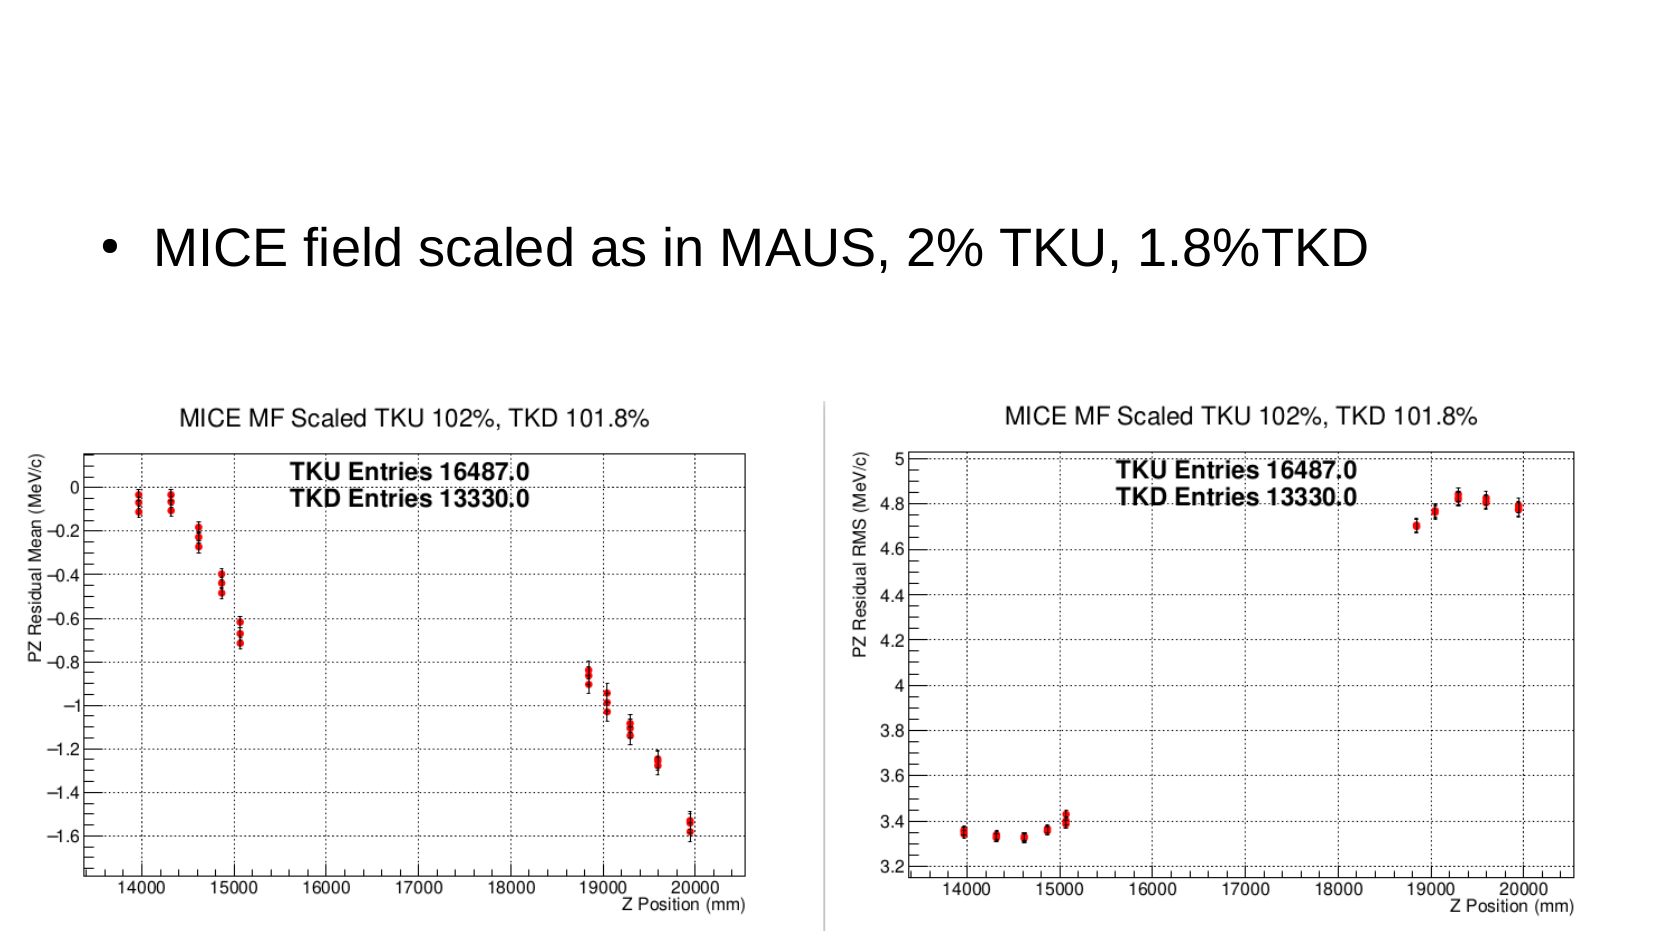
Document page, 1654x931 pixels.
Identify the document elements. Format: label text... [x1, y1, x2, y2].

list MICE field scaled as in MAUS, 2% TKU, 1.8%TKD [82, 217, 1571, 401]
picture [2, 401, 1653, 931]
